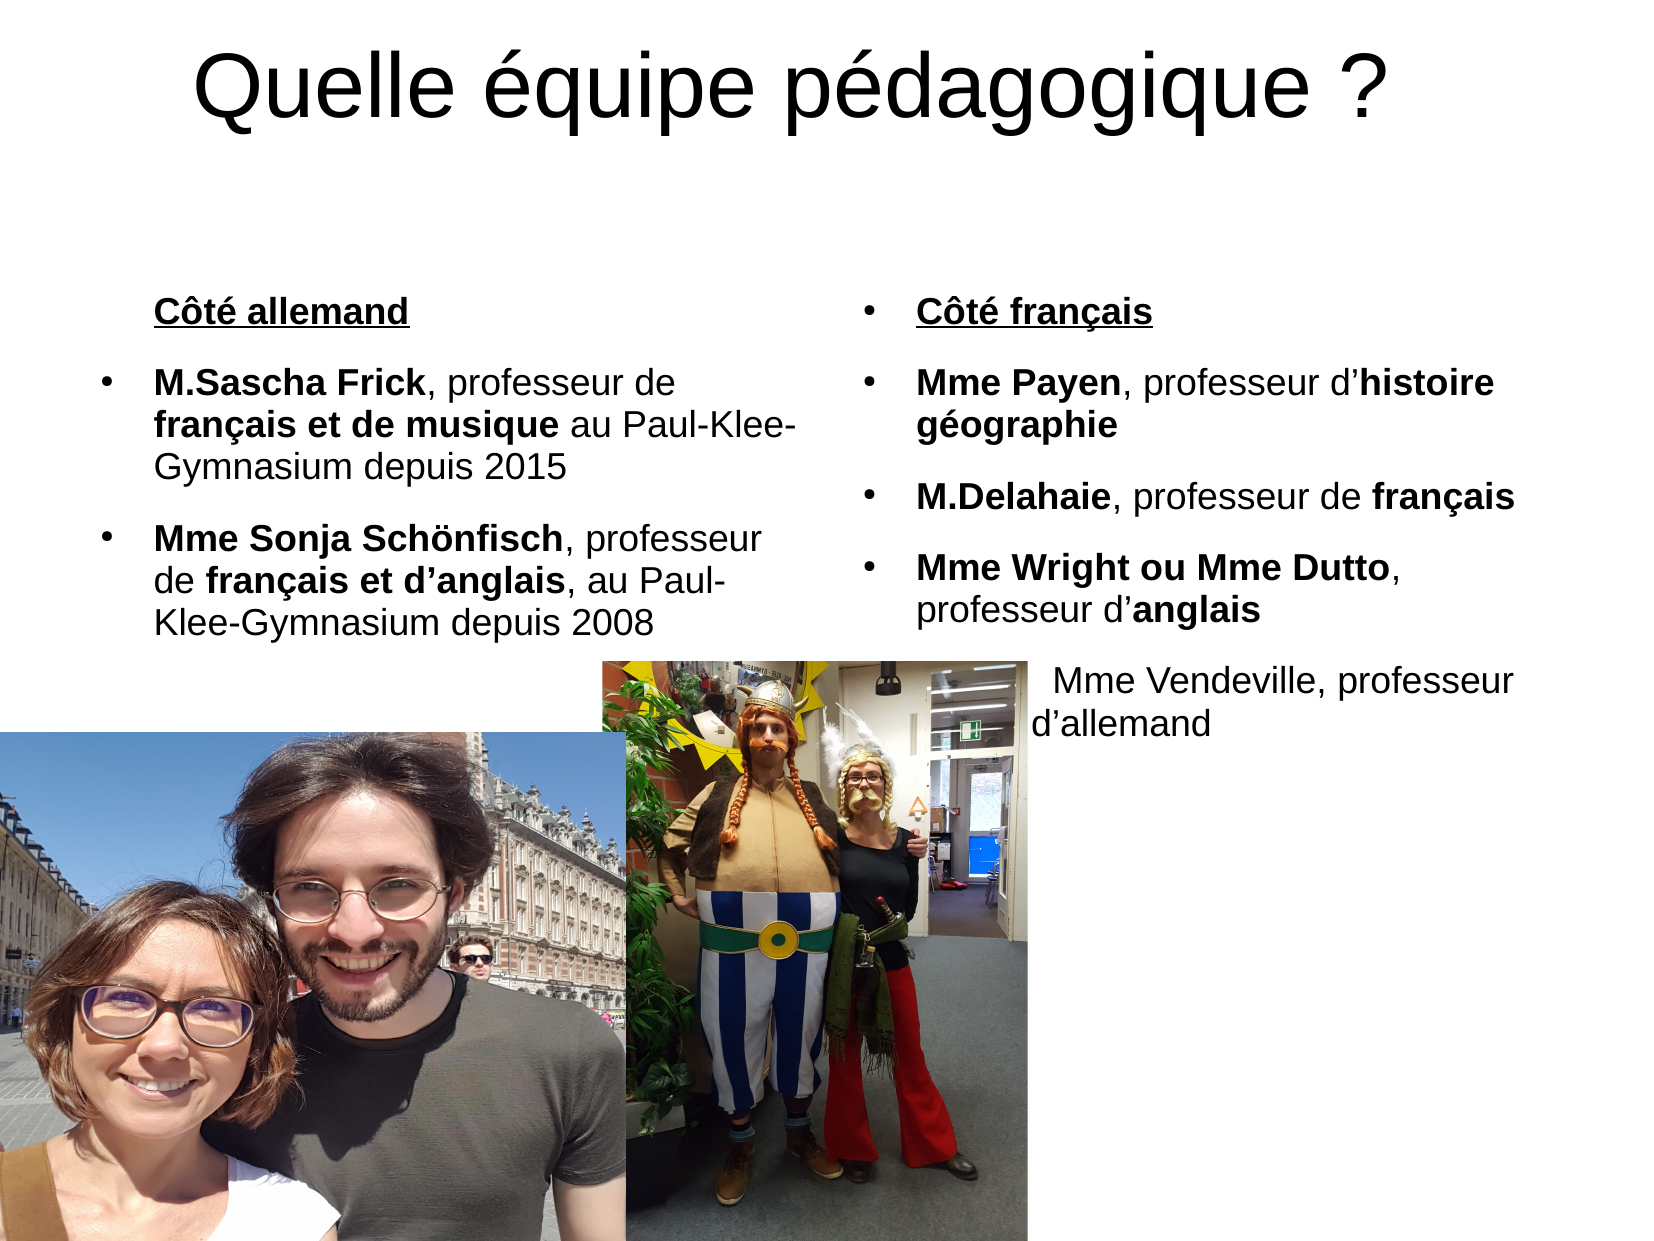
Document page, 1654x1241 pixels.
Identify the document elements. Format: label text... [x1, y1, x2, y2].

picture [0, 661, 1028, 1241]
list Côté allemand M.Sascha Frick, professeur de français et de musique au Paul-Klee-Gymnasium depuis 2015 Mme Sonja Schönfisch, professeur de français et d’anglais, au Paul-Klee-Gymnasium depuis 2008 [82, 290, 809, 732]
title Quelle équipe pédagogique ? [47, 0, 1536, 190]
list Côté français Mme Payen, professeur d’histoire géographie M.Delahaie, professeur de français Mme Wright ou Mme Dutto, professeur d’anglais Mme Vendeville, professeur d’allemand [845, 290, 1572, 1109]
